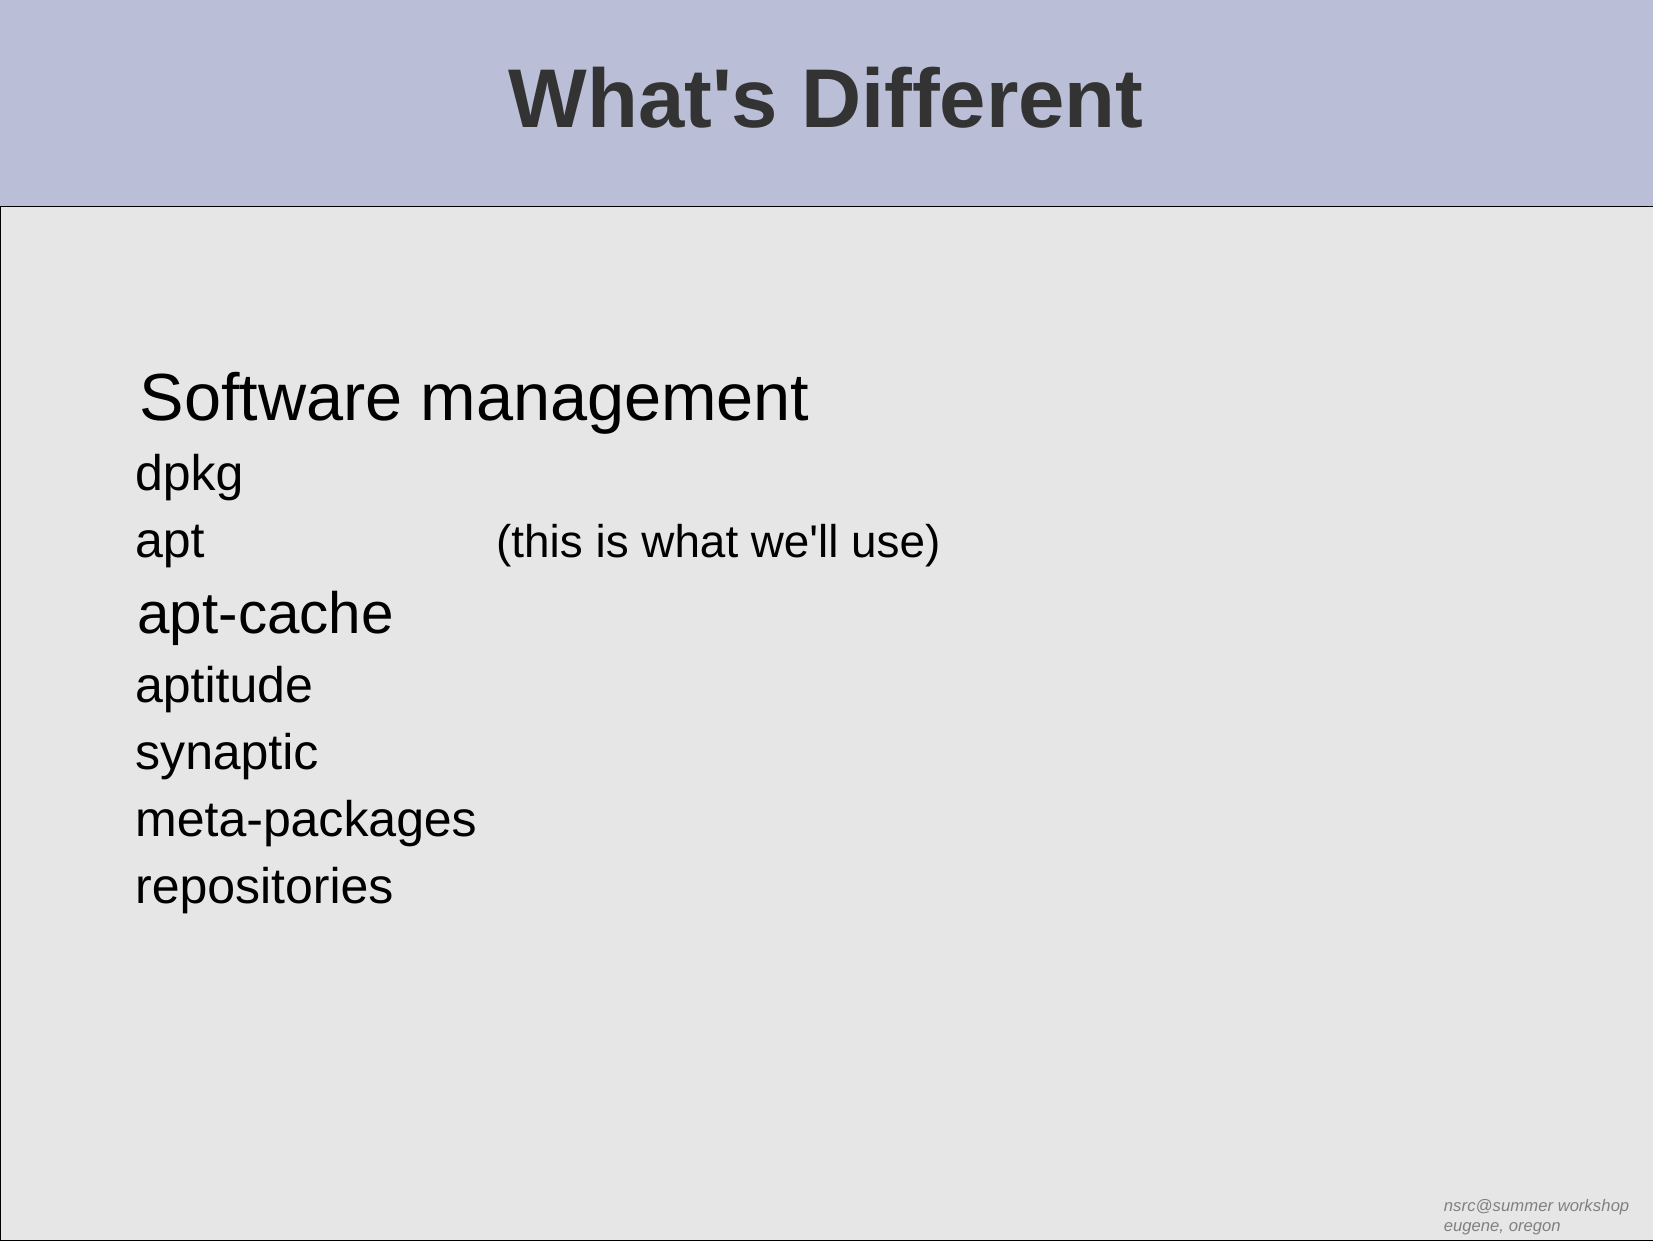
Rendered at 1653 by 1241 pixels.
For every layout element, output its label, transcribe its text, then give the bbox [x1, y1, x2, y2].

title What's Different [0, 0, 1653, 215]
list Software management dpkg apt (this is what we'll use) apt-cache aptitude synaptic meta-packages repositories [121, 344, 1533, 1128]
